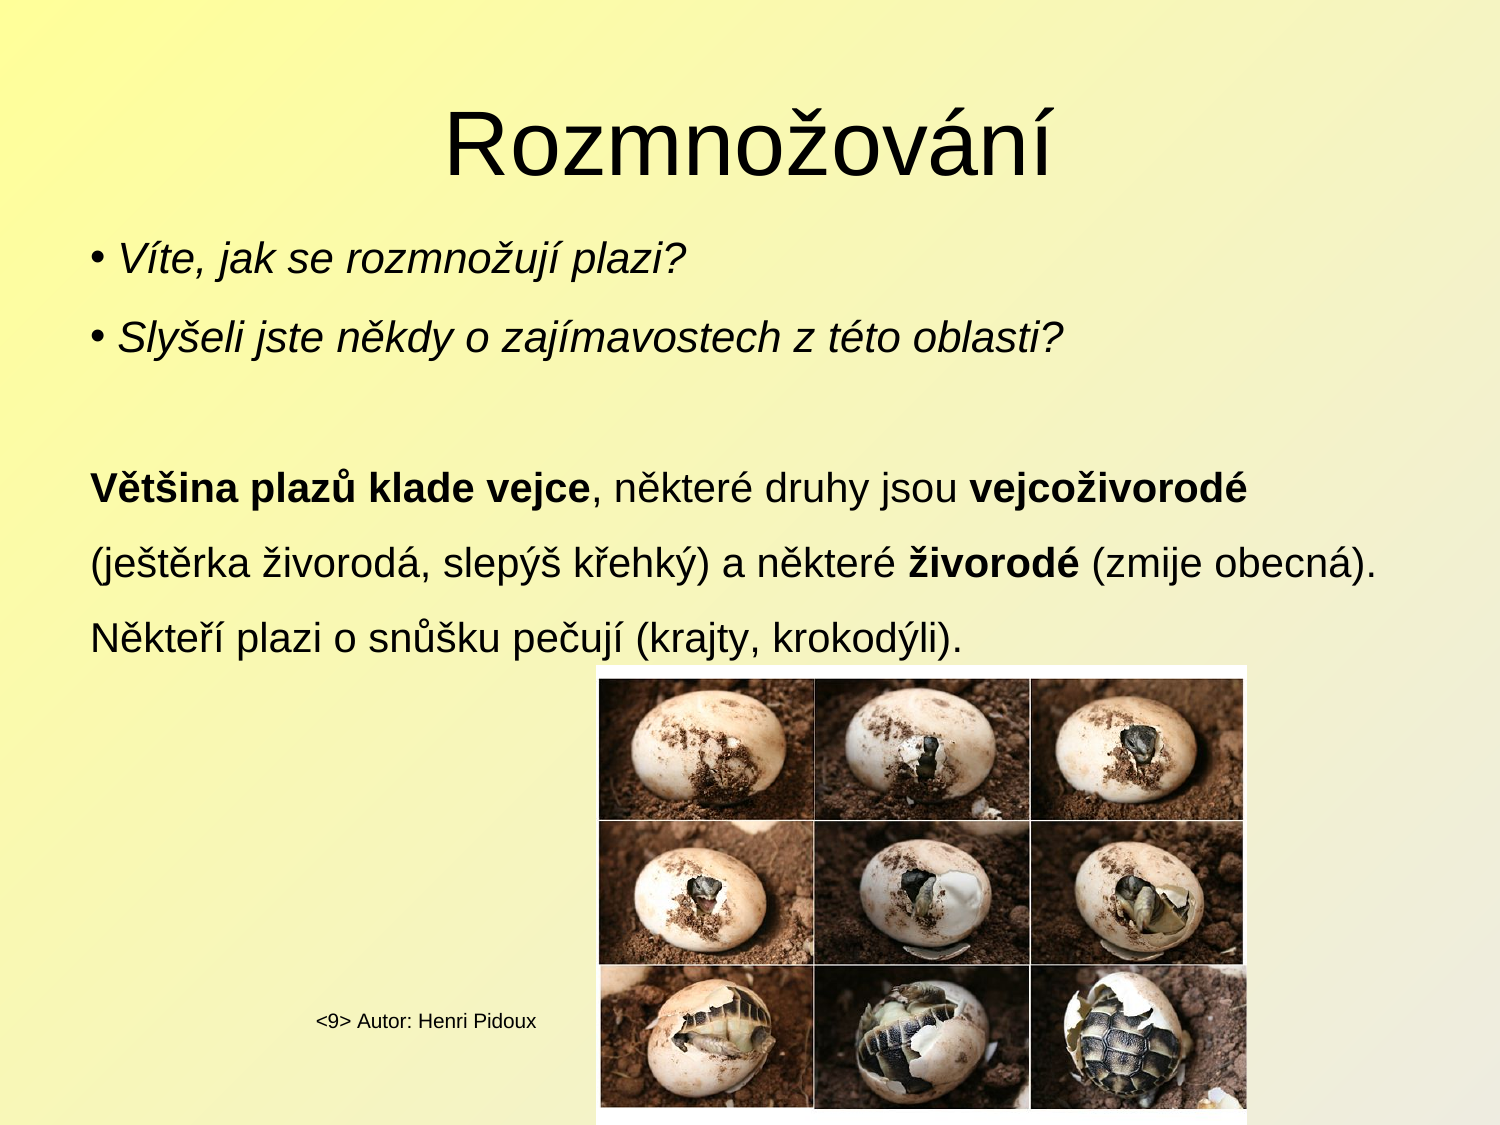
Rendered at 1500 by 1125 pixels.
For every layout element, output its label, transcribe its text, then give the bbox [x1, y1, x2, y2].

title Rozmnožování [75, 45, 1426, 233]
picture [596, 665, 1247, 1125]
text_box <9> Autor: Henri Pidoux [301, 999, 573, 1040]
list Víte, jak se rozmnožují plazi? Slyšeli jste někdy o zajímavostech z této oblasti? Většina plazů klade vejce, některé druhy jsou vejcoživorodé (ještěrka živorodá, slepýš křehký) a některé živorodé (zmije obecná). Někteří plazi o snůšku pečují (krajty, krokodýli). [74, 196, 1424, 717]
